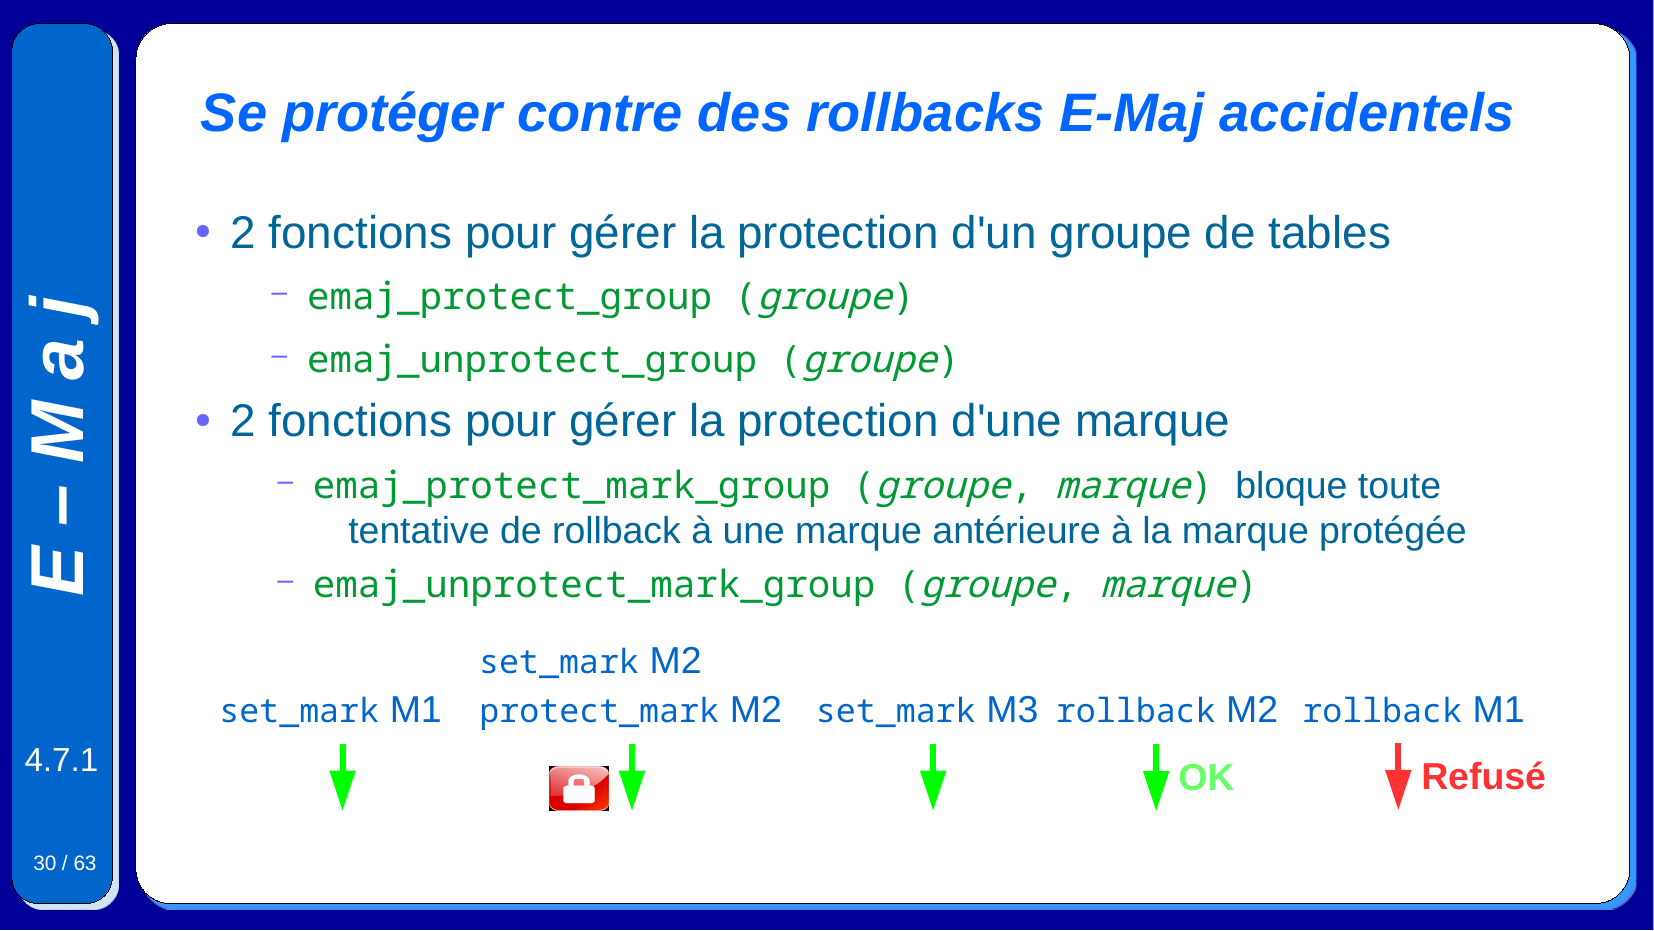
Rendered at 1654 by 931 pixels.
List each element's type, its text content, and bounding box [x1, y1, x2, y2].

text_box set_mark M3 [801, 680, 1058, 739]
text_box Refusé [1396, 748, 1571, 806]
text_box rollback M2 [1058, 680, 1287, 739]
text_box protect_mark M2 [464, 680, 797, 739]
list 2 fonctions pour gérer la protection d'un groupe de tables emaj_protect_group (groupe) emaj_unprotect_group (groupe) 2 fonctions pour gérer la protection d'une marque emaj_protect_mark_group (groupe, marque) bloque toute tentative de rollback à une marque antérieure à la marque protégée emaj_unprotect_mark_group (groupe, marque) [177, 206, 1587, 591]
picture [549, 766, 609, 811]
text_box OK [1163, 749, 1250, 806]
text_box set_mark M1 [204, 680, 461, 739]
text_box set_mark M2 [464, 630, 721, 680]
title Se protéger contre des rollbacks E-Maj accidentels [200, 34, 1575, 191]
text_box rollback M1 [1287, 680, 1540, 739]
